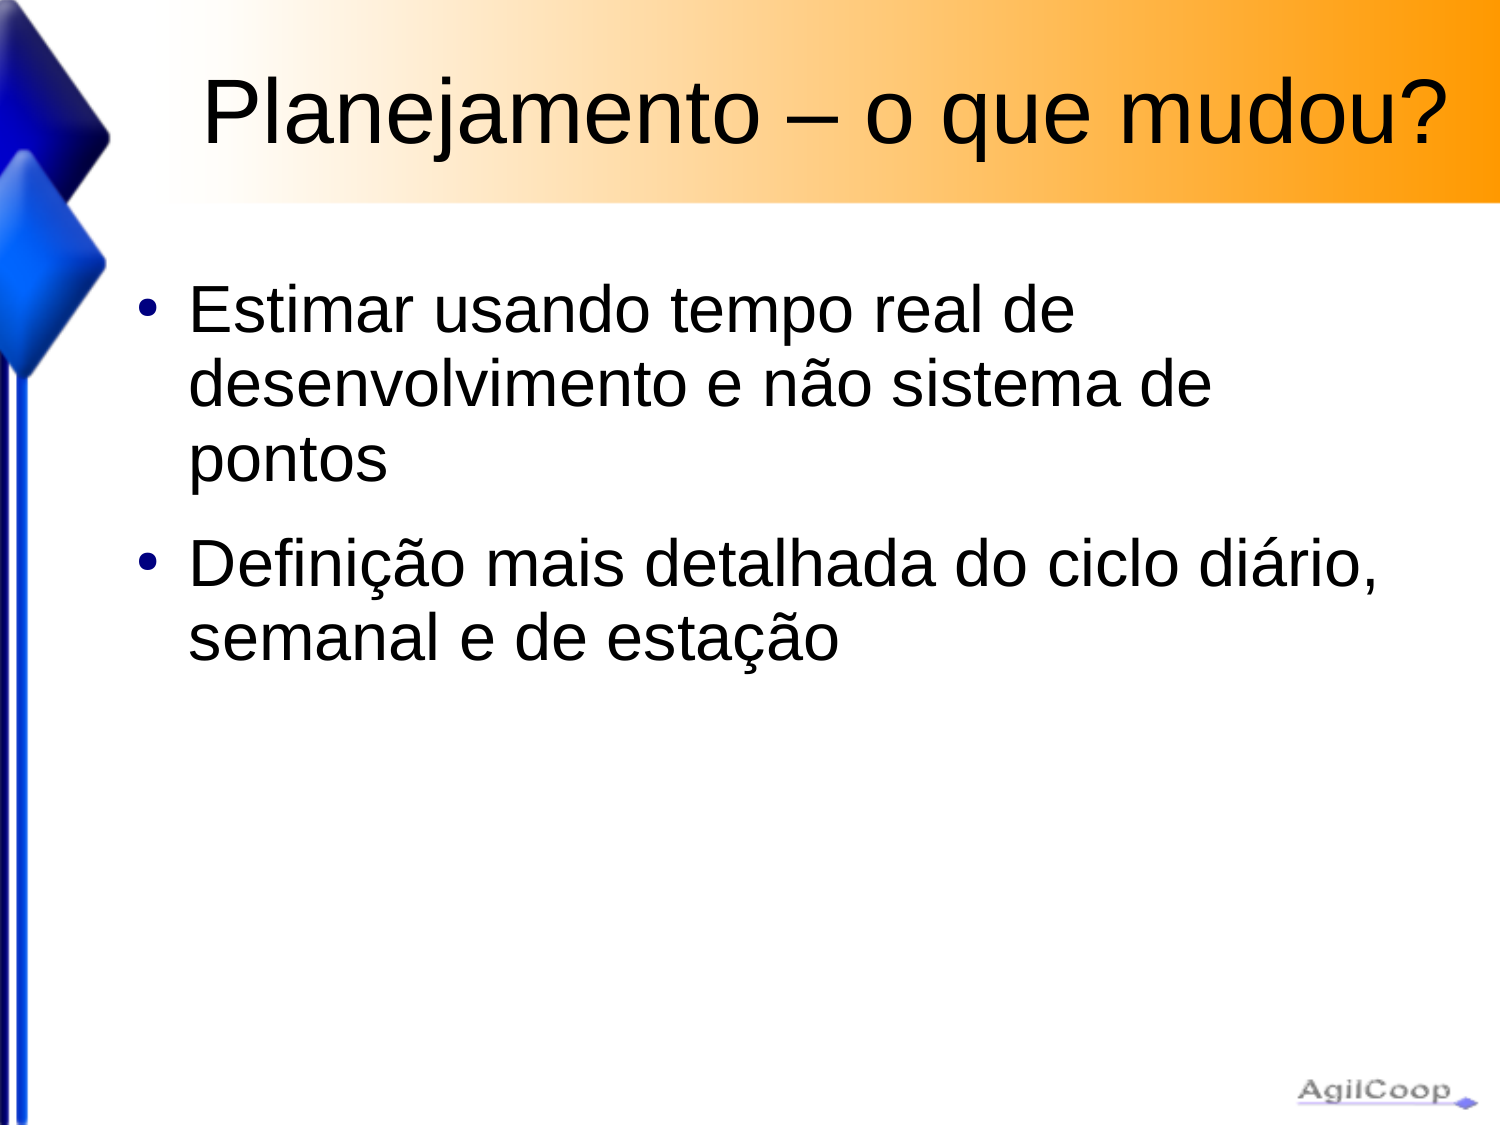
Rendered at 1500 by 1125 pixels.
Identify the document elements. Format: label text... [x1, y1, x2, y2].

picture [0, 0, 1500, 1125]
title Planejamento – o que mudou? [82, 8, 1500, 216]
list Estimar usando tempo real de desenvolvimento e não sistema de pontos Definição mais detalhada do ciclo diário, semanal e de estação [118, 271, 1418, 1123]
